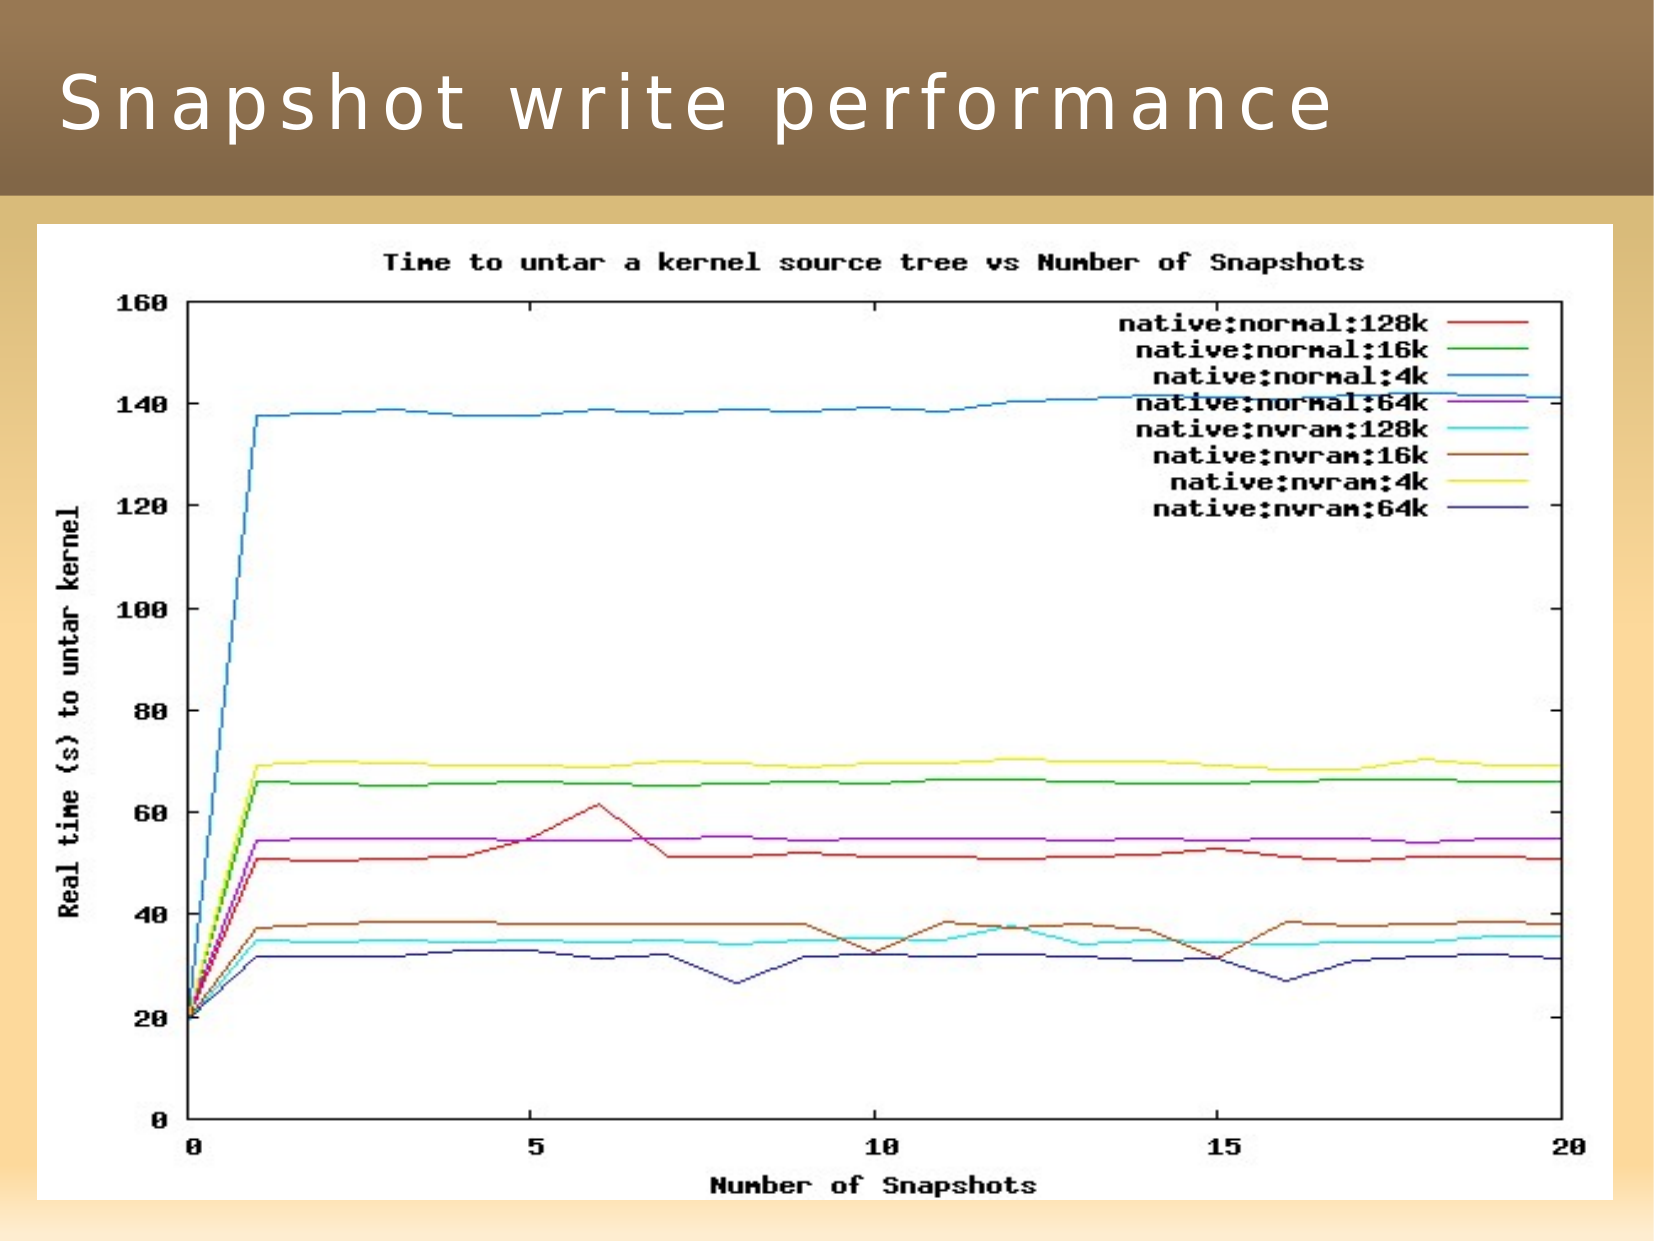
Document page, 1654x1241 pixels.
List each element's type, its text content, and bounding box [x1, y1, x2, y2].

title Snapshot write performance [59, 29, 1595, 178]
picture [0, 0, 1654, 1241]
